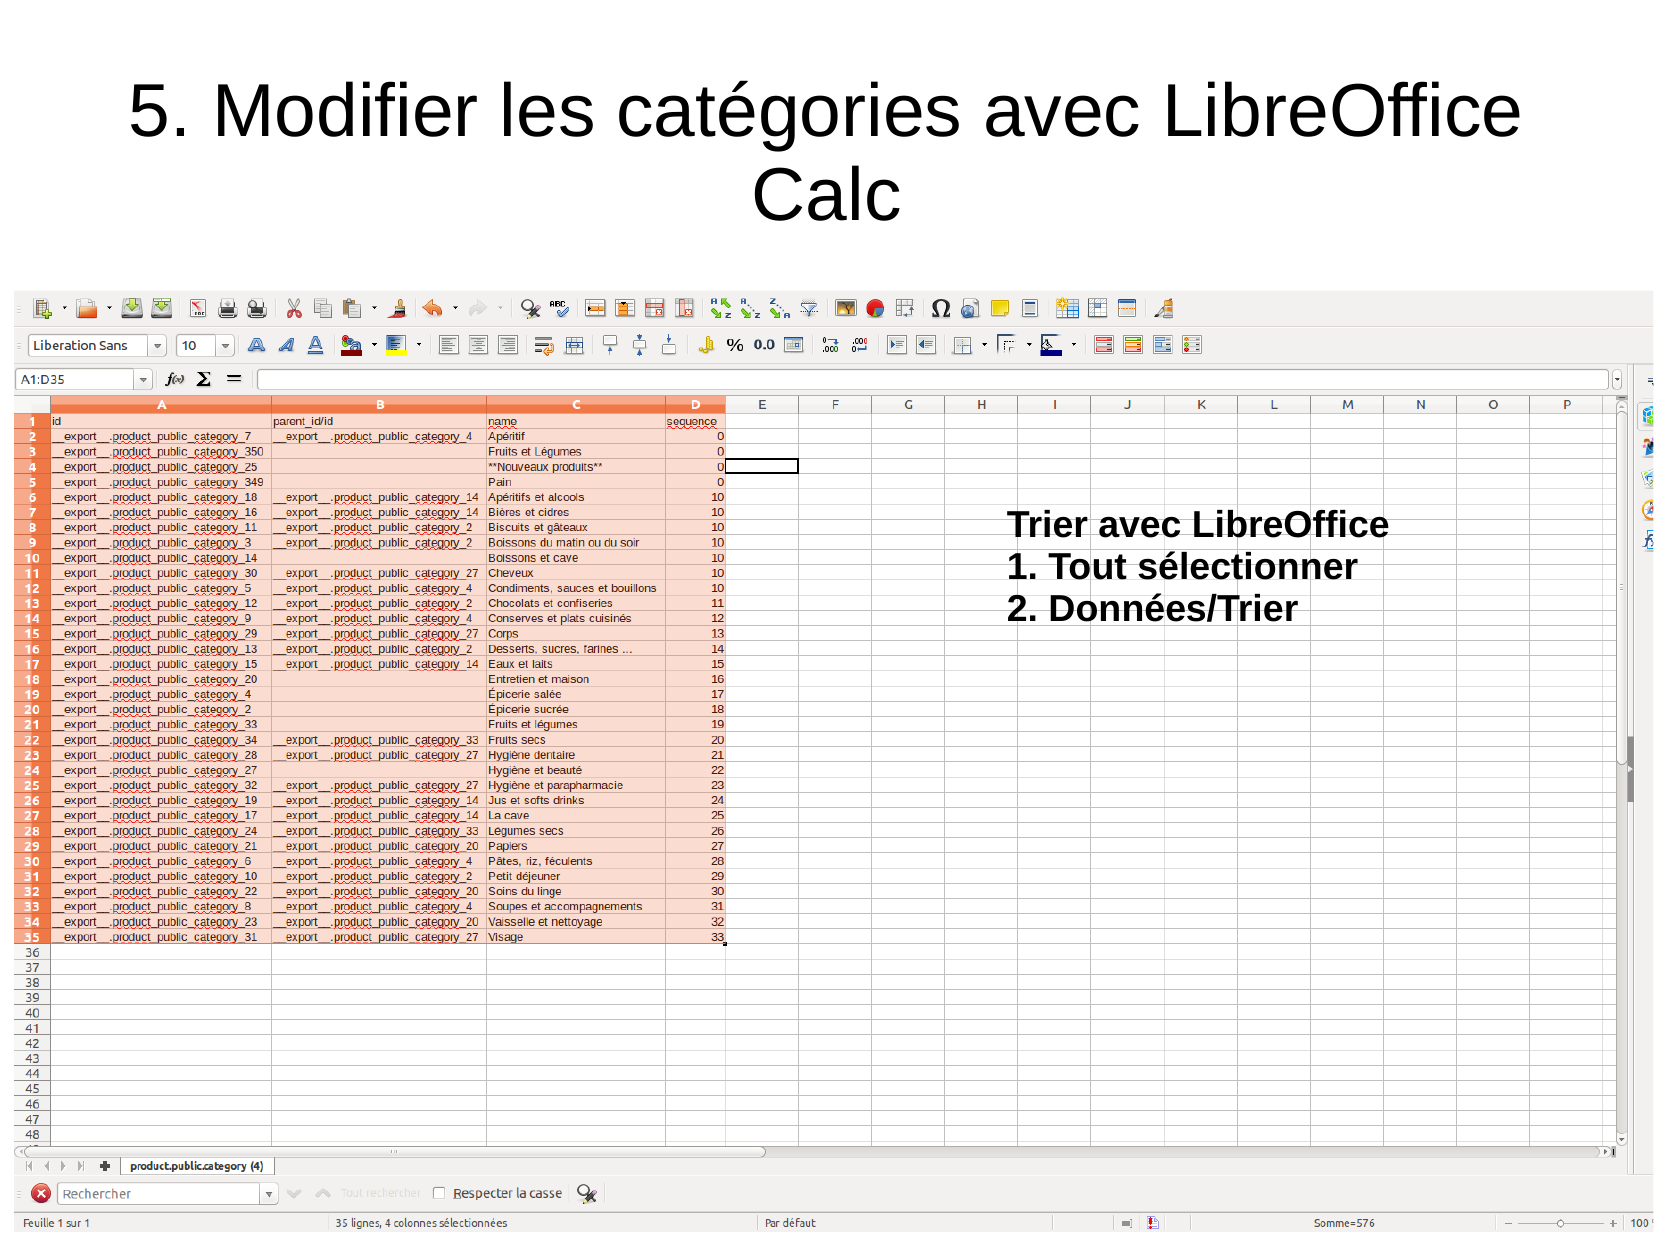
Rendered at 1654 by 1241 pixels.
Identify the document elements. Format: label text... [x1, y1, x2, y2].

text_box Trier avec LibreOffice 1. Tout sélectionner 2. Données/Trier [992, 496, 1405, 637]
title 5. Modifier les catégories avec LibreOffice Calc [82, 49, 1571, 257]
picture [14, 290, 1654, 1232]
